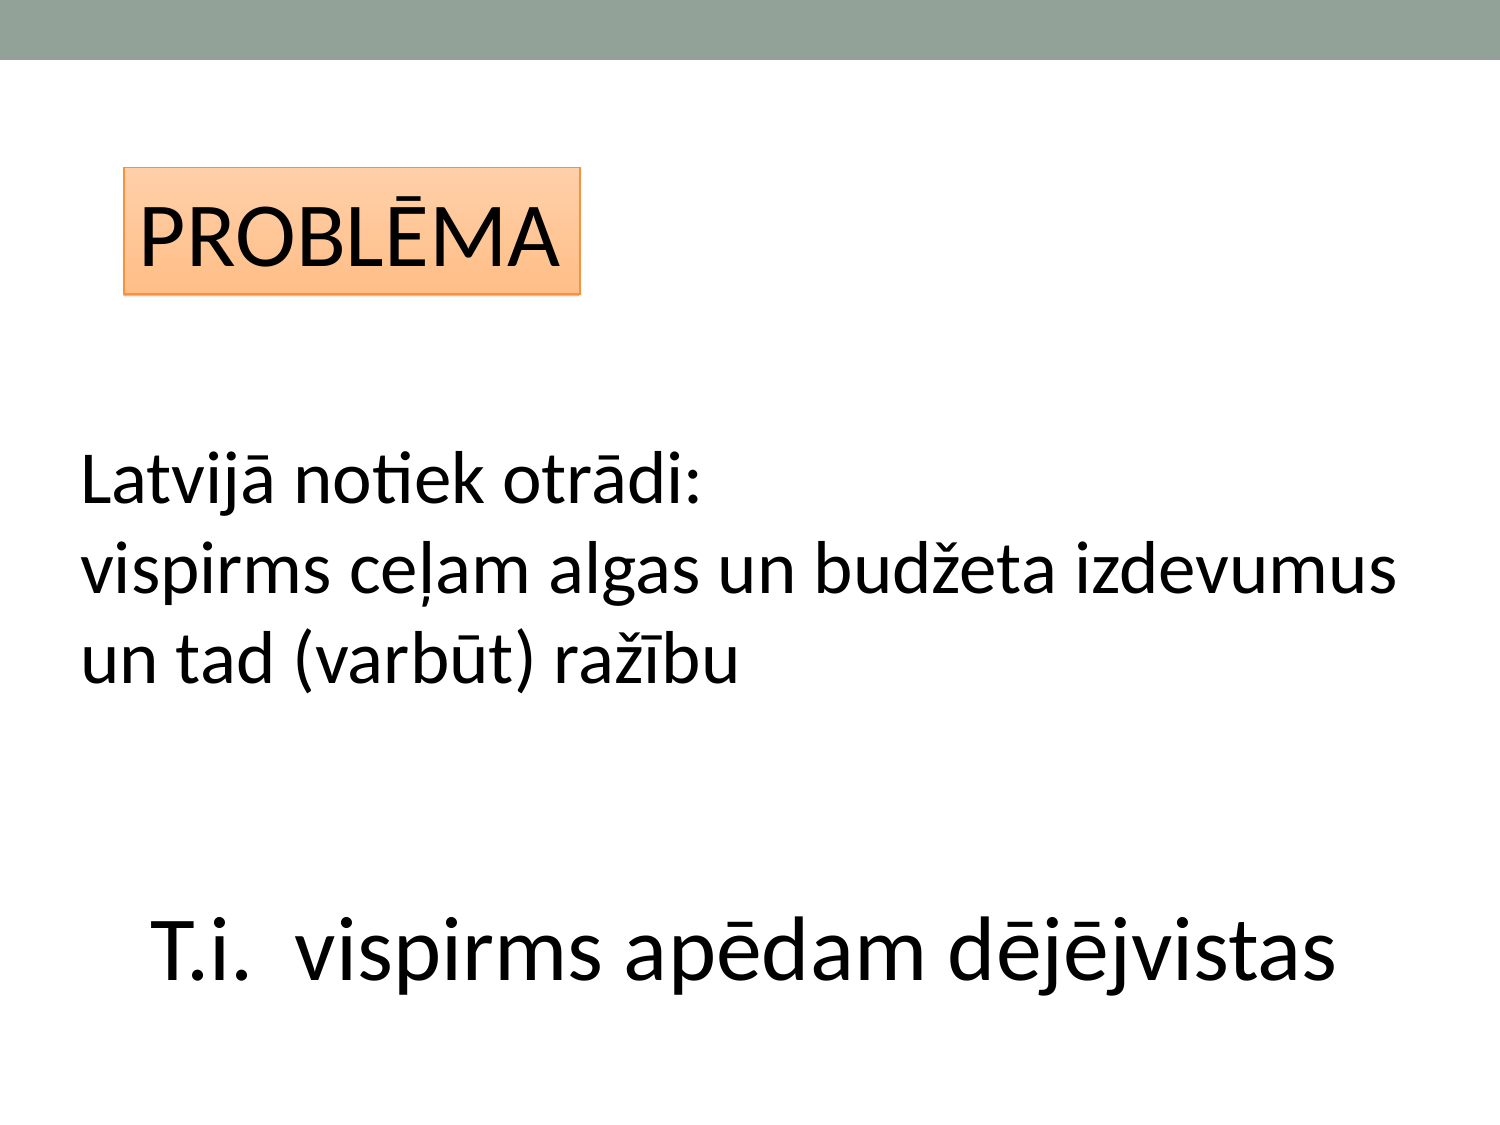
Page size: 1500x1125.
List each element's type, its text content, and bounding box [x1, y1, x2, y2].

text_box T.i. vispirms apēdam dējējvistas [135, 881, 1459, 1008]
text_box PROBLĒMA [123, 167, 580, 294]
text_box Latvijā notiek otrādi: vispirms ceļam algas un budžeta izdevumus un tad (varbūt) ražību [64, 420, 1442, 709]
